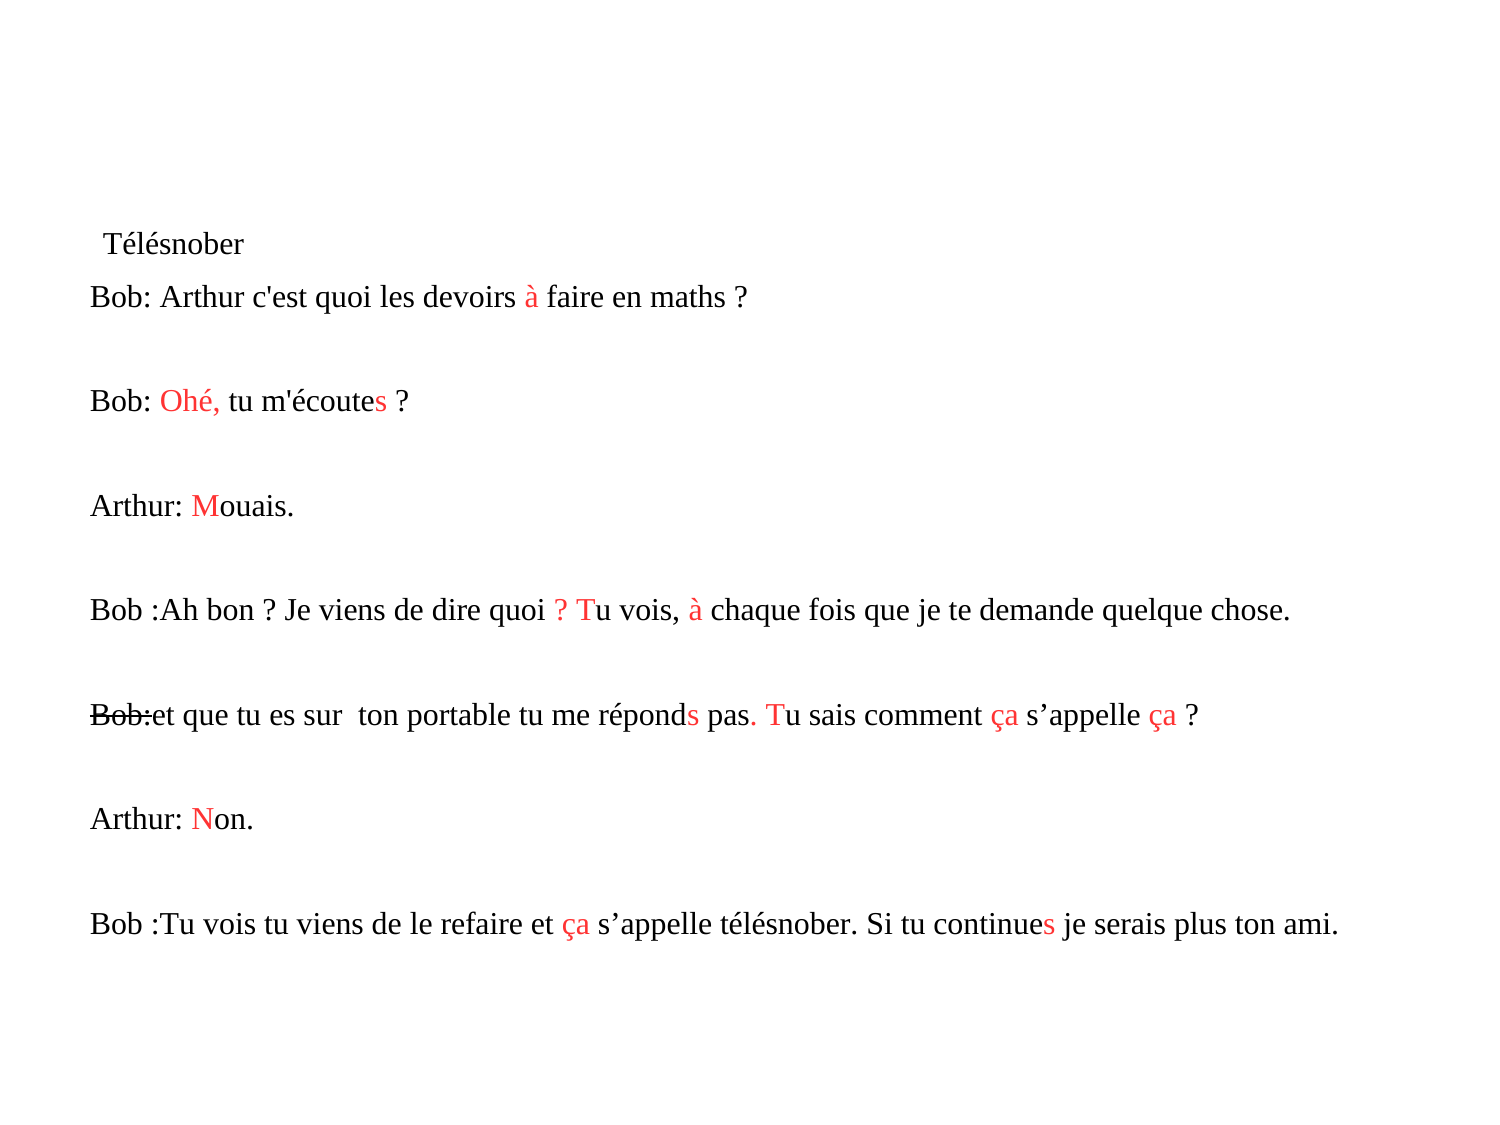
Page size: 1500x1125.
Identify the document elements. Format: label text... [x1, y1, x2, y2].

list Télésnober Bob: Arthur c'est quoi les devoirs à faire en maths ? Bob: Ohé, tu m'écoutes ? Arthur: Mouais. Bob :Ah bon ? Je viens de dire quoi ? Tu vois, à chaque fois que je te demande quelque chose. Bob:et que tu es sur ton portable tu me réponds pas. Tu sais comment ça s’appelle ça ? Arthur: Non. Bob :Tu vois tu viens de le refaire et ça s’appelle télésnober. Si tu continues je serais plus ton ami. [75, 215, 1426, 958]
